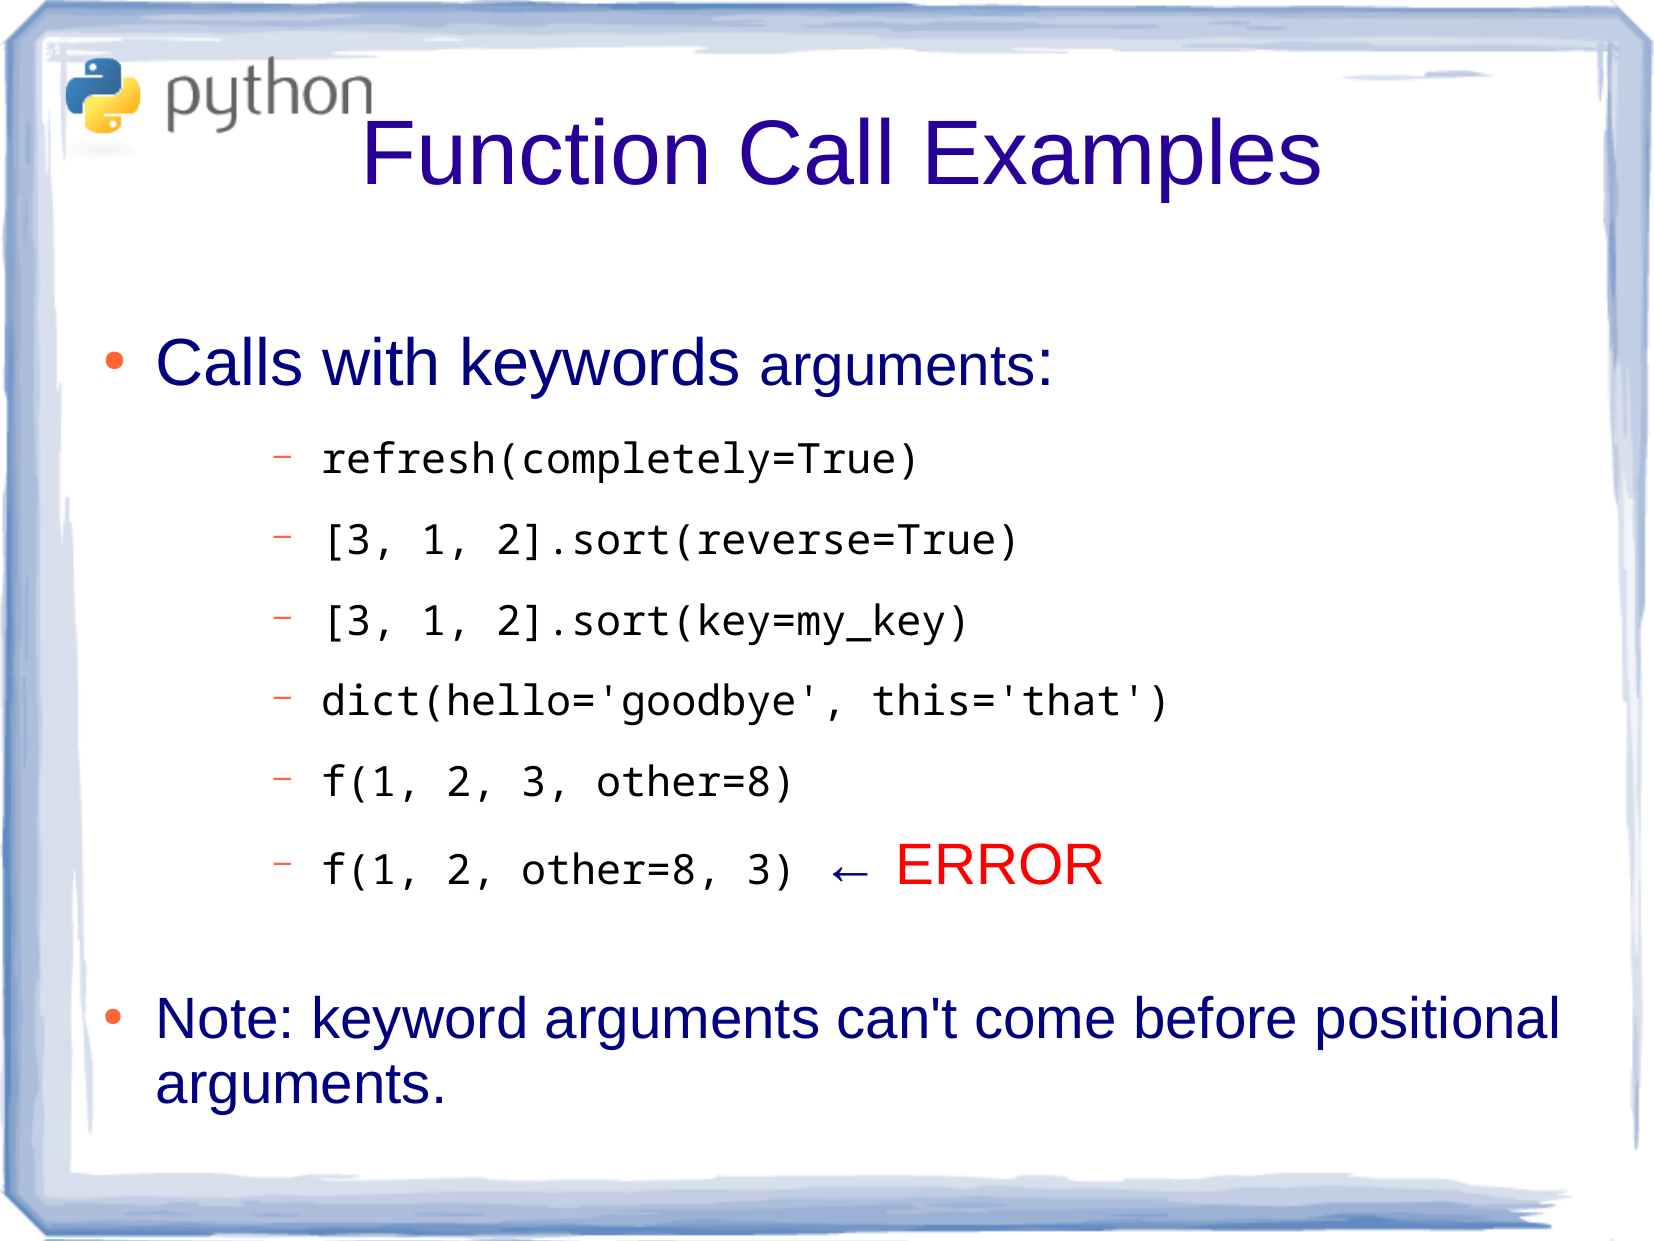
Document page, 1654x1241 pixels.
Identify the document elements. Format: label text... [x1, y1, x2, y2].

picture [0, 0, 1654, 1241]
list Calls with keywords arguments: refresh(completely=True) [3, 1, 2].sort(reverse=True) [3, 1, 2].sort(key=my_key) dict(hello='goodbye', this='that') f(1, 2, 3, other=8) f(1, 2, other=8, 3) ← ERROR Note: keyword arguments can't come before positional arguments. [84, 324, 1576, 1189]
title Function Call Examples [82, 49, 1571, 257]
